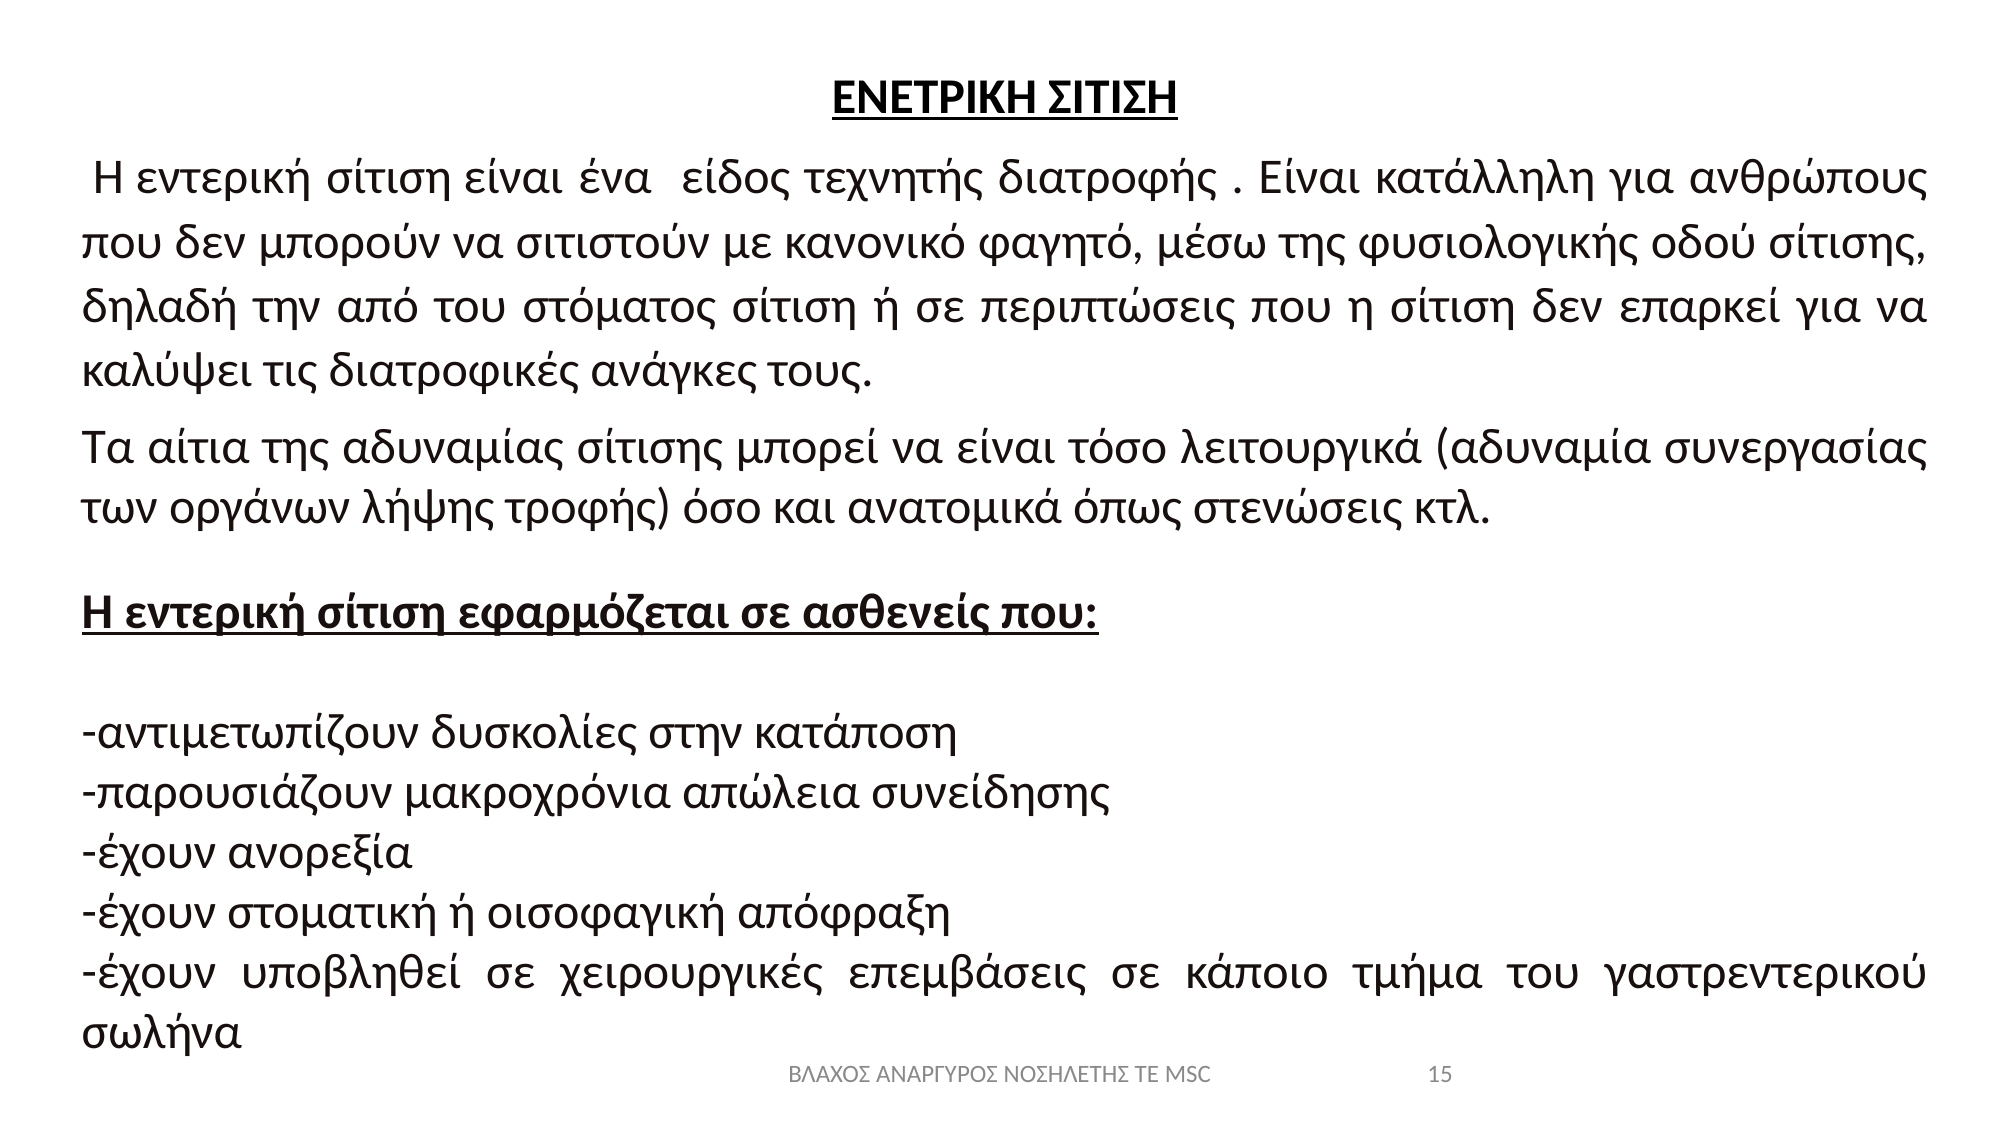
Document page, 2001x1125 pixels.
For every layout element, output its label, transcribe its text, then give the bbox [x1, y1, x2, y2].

text_box ΕΝΕΤΡΙΚΗ ΣΙΤΙΣΗ Η εντερική σίτιση είναι ένα είδος τεχνητής διατροφής . Είναι κατάλληλη για ανθρώπους που δεν μπορούν να σιτιστούν με κανονικό φαγητό, μέσω της φυσιολογικής οδού σίτισης, δηλαδή την από του στόματος σίτιση ή σε περιπτώσεις που η σίτιση δεν επαρκεί για να καλύψει τις διατροφικές ανάγκες τους. Τα αίτια της αδυναμίας σίτισης μπορεί να είναι τόσο λειτουργικά (αδυναμία συνεργασίας των οργάνων λήψης τροφής) όσο και ανατομικά όπως στενώσεις κτλ. Η εντερική σίτιση εφαρμόζεται σε ασθενείς που: -αντιμετωπίζουν δυσκολίες στην κατάποση -παρουσιάζουν μακροχρόνια απώλεια συνείδησης -έχουν ανορεξία -έχουν στοματική ή οισοφαγική απόφραξη -έχουν υποβληθεί σε χειρουργικές επεμβάσεις σε κάποιο τμήμα του γαστρεντερικού σωλήνα [66, 51, 1961, 1122]
